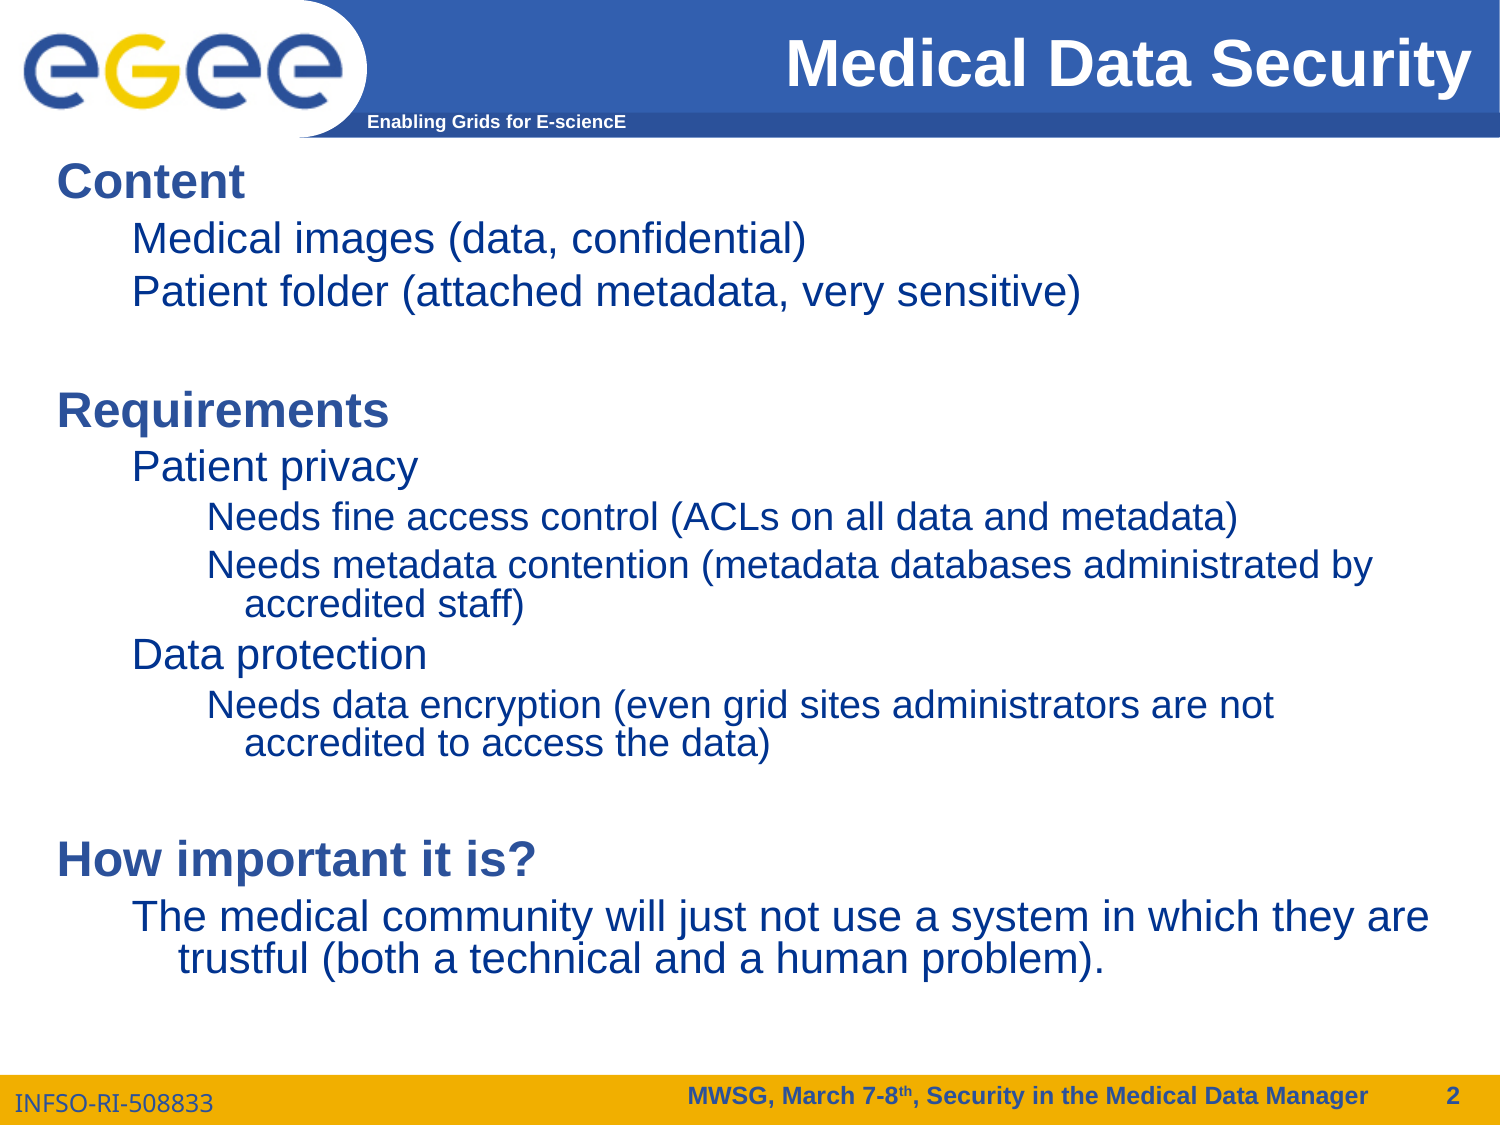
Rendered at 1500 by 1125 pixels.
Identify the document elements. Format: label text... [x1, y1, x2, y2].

picture [18, 30, 349, 112]
title Medical Data Security [369, 10, 1474, 124]
list Content Medical images (data, confidential) Patient folder (attached metadata, very sensitive) Requirements Patient privacy Needs fine access control (ACLs on all data and metadata) Needs metadata contention (metadata databases administrated by accredited staff) Data protection Needs data encryption (even grid sites administrators are not accredited to access the data) How important it is? The medical community will just not use a system in which they are trustful (both a technical and a human problem). [56, 159, 1466, 1051]
